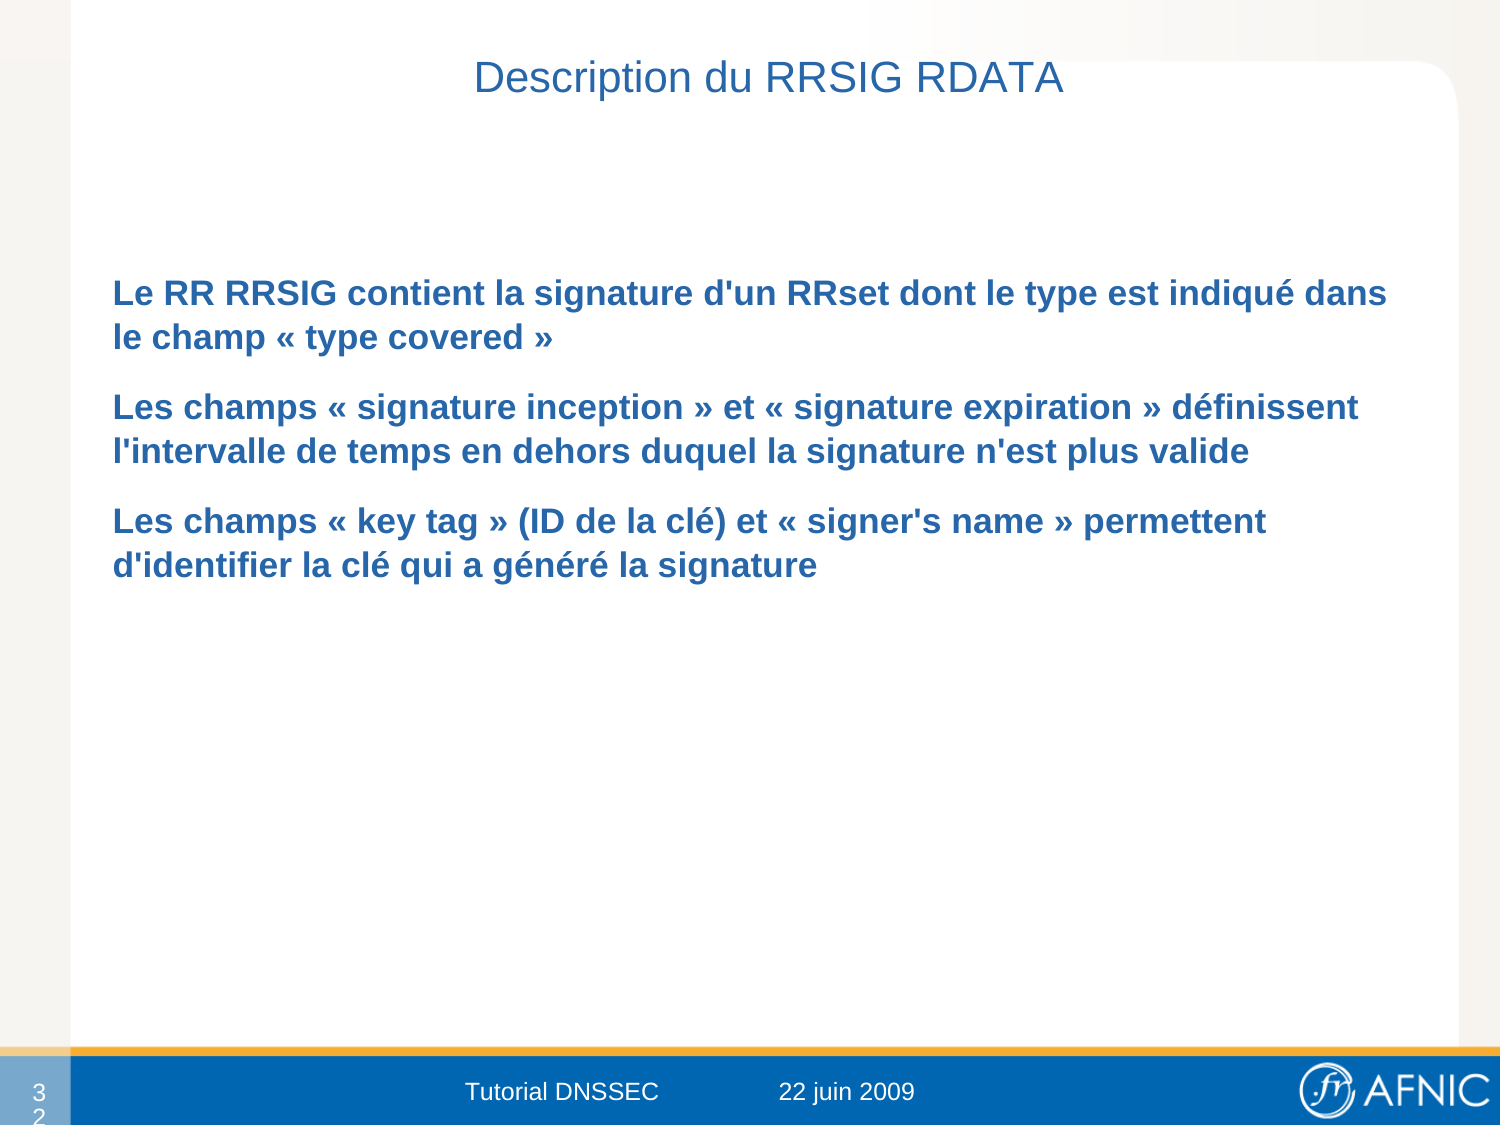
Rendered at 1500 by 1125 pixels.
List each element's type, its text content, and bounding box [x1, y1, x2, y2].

title Description du RRSIG RDATA [112, 12, 1426, 138]
list Le RR RRSIG contient la signature d'un RRset dont le type est indiqué dans le champ « type covered » Les champs « signature inception » et « signature expiration » définissent l'intervalle de temps en dehors duquel la signature n'est plus valide Les champs « key tag » (ID de la clé) et « signer's name » permettent d'identifier la clé qui a généré la signature [112, 266, 1426, 994]
picture [0, 0, 1500, 1125]
